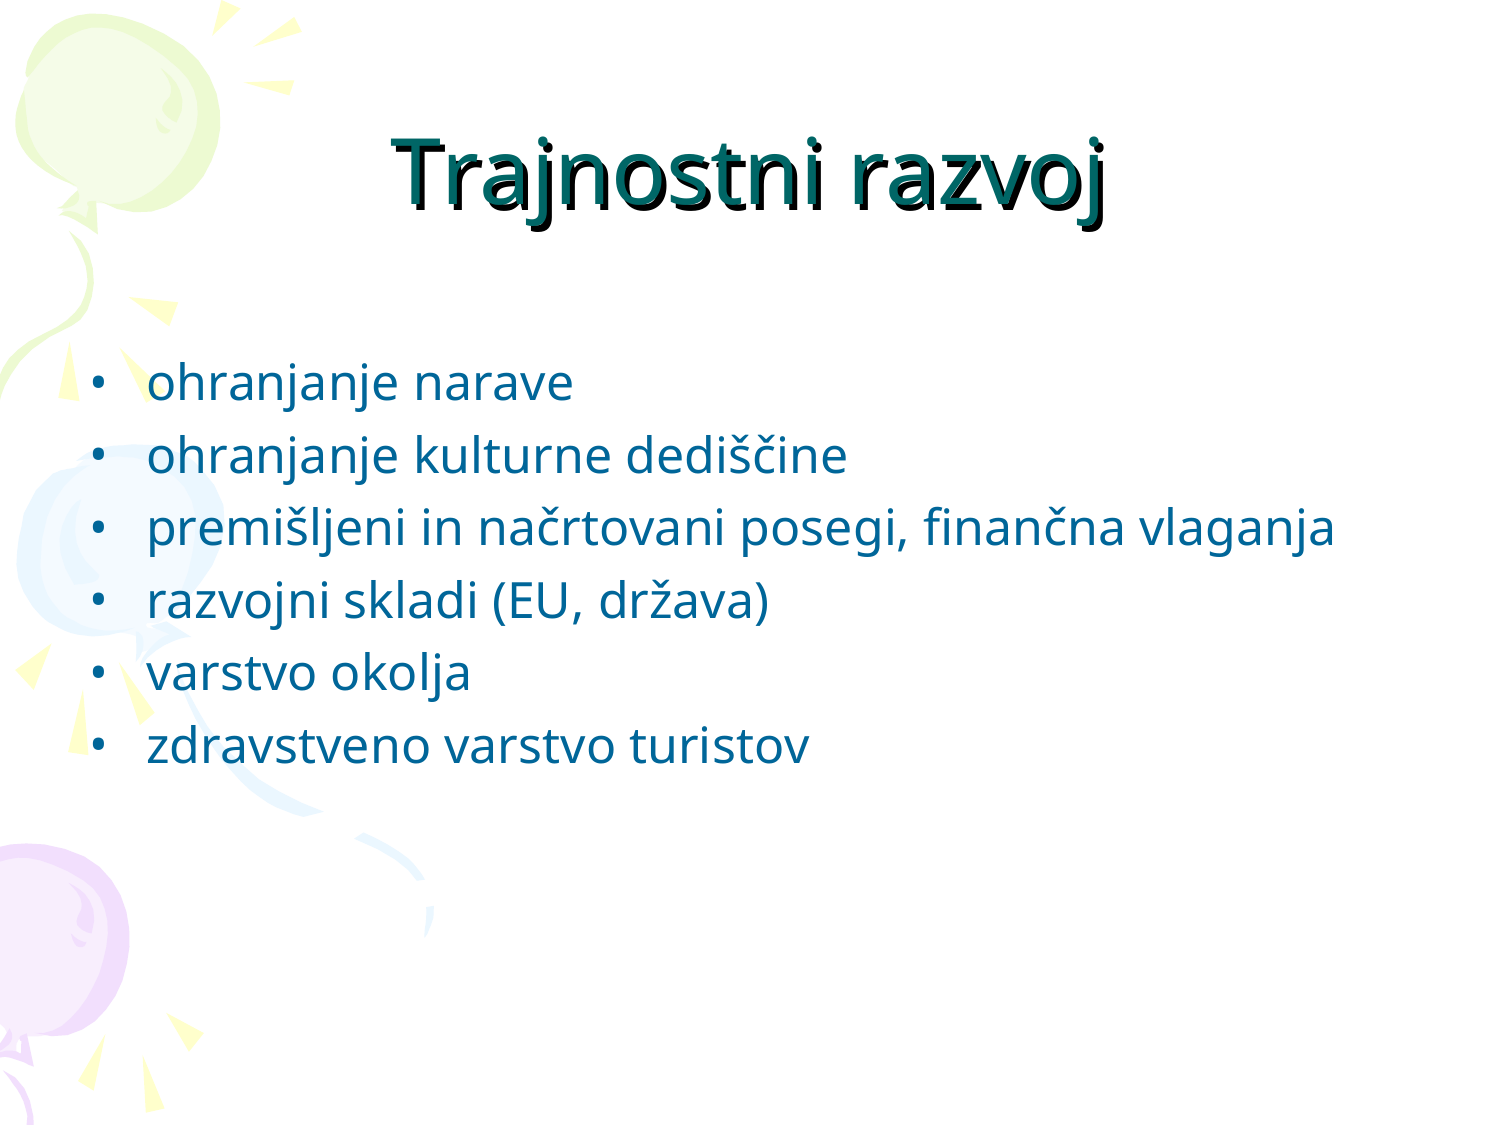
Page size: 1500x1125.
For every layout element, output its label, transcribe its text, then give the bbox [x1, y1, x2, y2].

title Trajnostni razvoj [72, 16, 1426, 233]
list ohranjanje narave ohranjanje kulturne dediščine premišljeni in načrtovani posegi, finančna vlaganja razvojni skladi (EU, država) varstvo okolja zdravstveno varstvo turistov [75, 262, 1426, 994]
